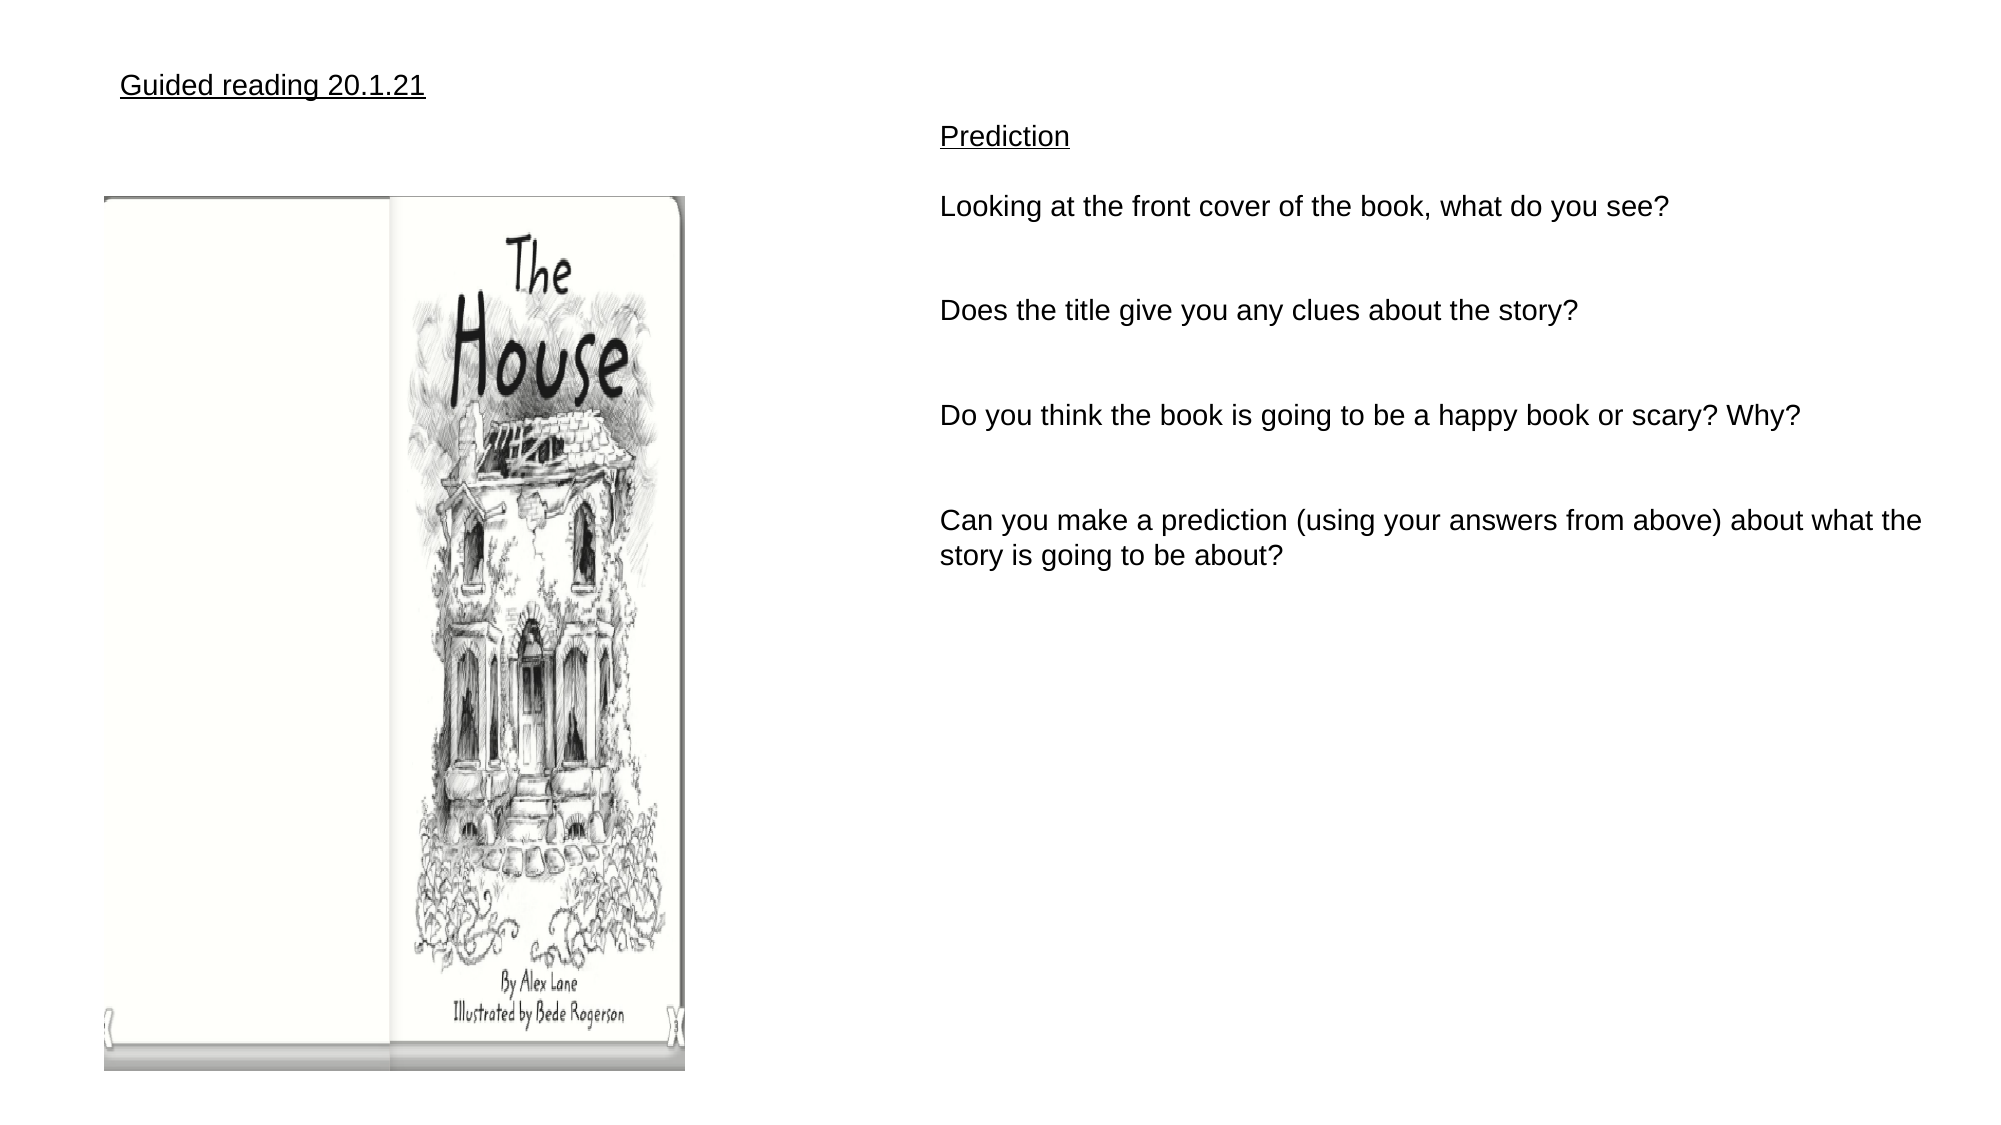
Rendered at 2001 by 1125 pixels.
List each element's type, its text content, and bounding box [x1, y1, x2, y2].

text_box Guided reading 20.1.21 [104, 58, 755, 110]
picture [104, 196, 685, 1071]
text_box Prediction Looking at the front cover of the book, what do you see? Does the title give you any clues about the story? Do you think the book is going to be a happy book or scary? Why? Can you make a prediction (using your answers from above) about what the story is going to be about? [924, 109, 1961, 584]
